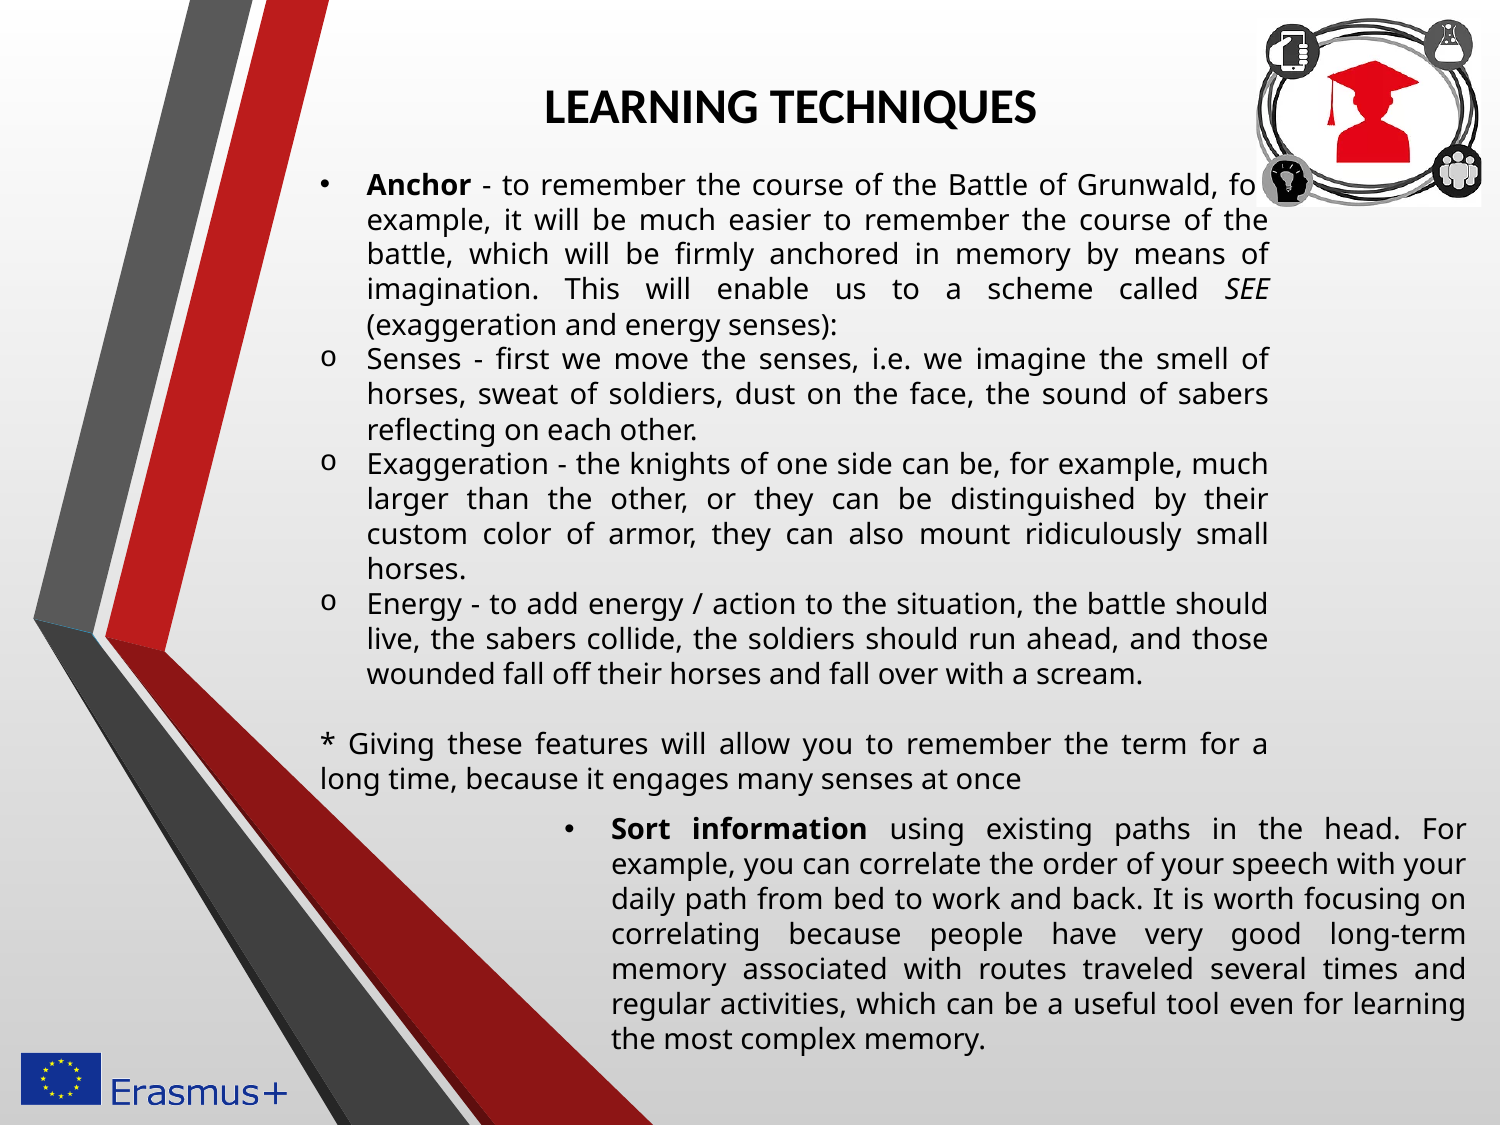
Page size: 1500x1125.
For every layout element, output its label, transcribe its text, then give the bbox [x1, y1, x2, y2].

text_box LEARNING TECHNIQUES [324, 66, 1256, 142]
text_box Sort information using existing paths in the head. For example, you can correlate the order of your speech with your daily path from bed to work and back. It is worth focusing on correlating because people have very good long-term memory associated with routes traveled several times and regular activities, which can be a useful tool even for learning the most complex memory. [549, 802, 1483, 1063]
picture [5, 1037, 302, 1120]
chart [1285, 19, 1483, 209]
picture [1256, 18, 1482, 207]
text_box Anchor - to remember the course of the Battle of Grunwald, for example, it will be much easier to remember the course of the battle, which will be firmly anchored in memory by means of imagination. This will enable us to a scheme called SEE (exaggeration and energy senses): Senses - first we move the senses, i.e. we imagine the smell of horses, sweat of soldiers, dust on the face, the sound of sabers reflecting on each other. Exaggeration - the knights of one side can be, for example, much larger than the other, or they can be distinguished by their custom color of armor, they can also mount ridiculously small horses. Energy - to add energy / action to the situation, the battle should live, the sabers collide, the soldiers should run ahead, and those wounded fall off their horses and fall over with a scream. * Giving these features will allow you to remember the term for a long time, because it engages many senses at once [304, 158, 1285, 803]
